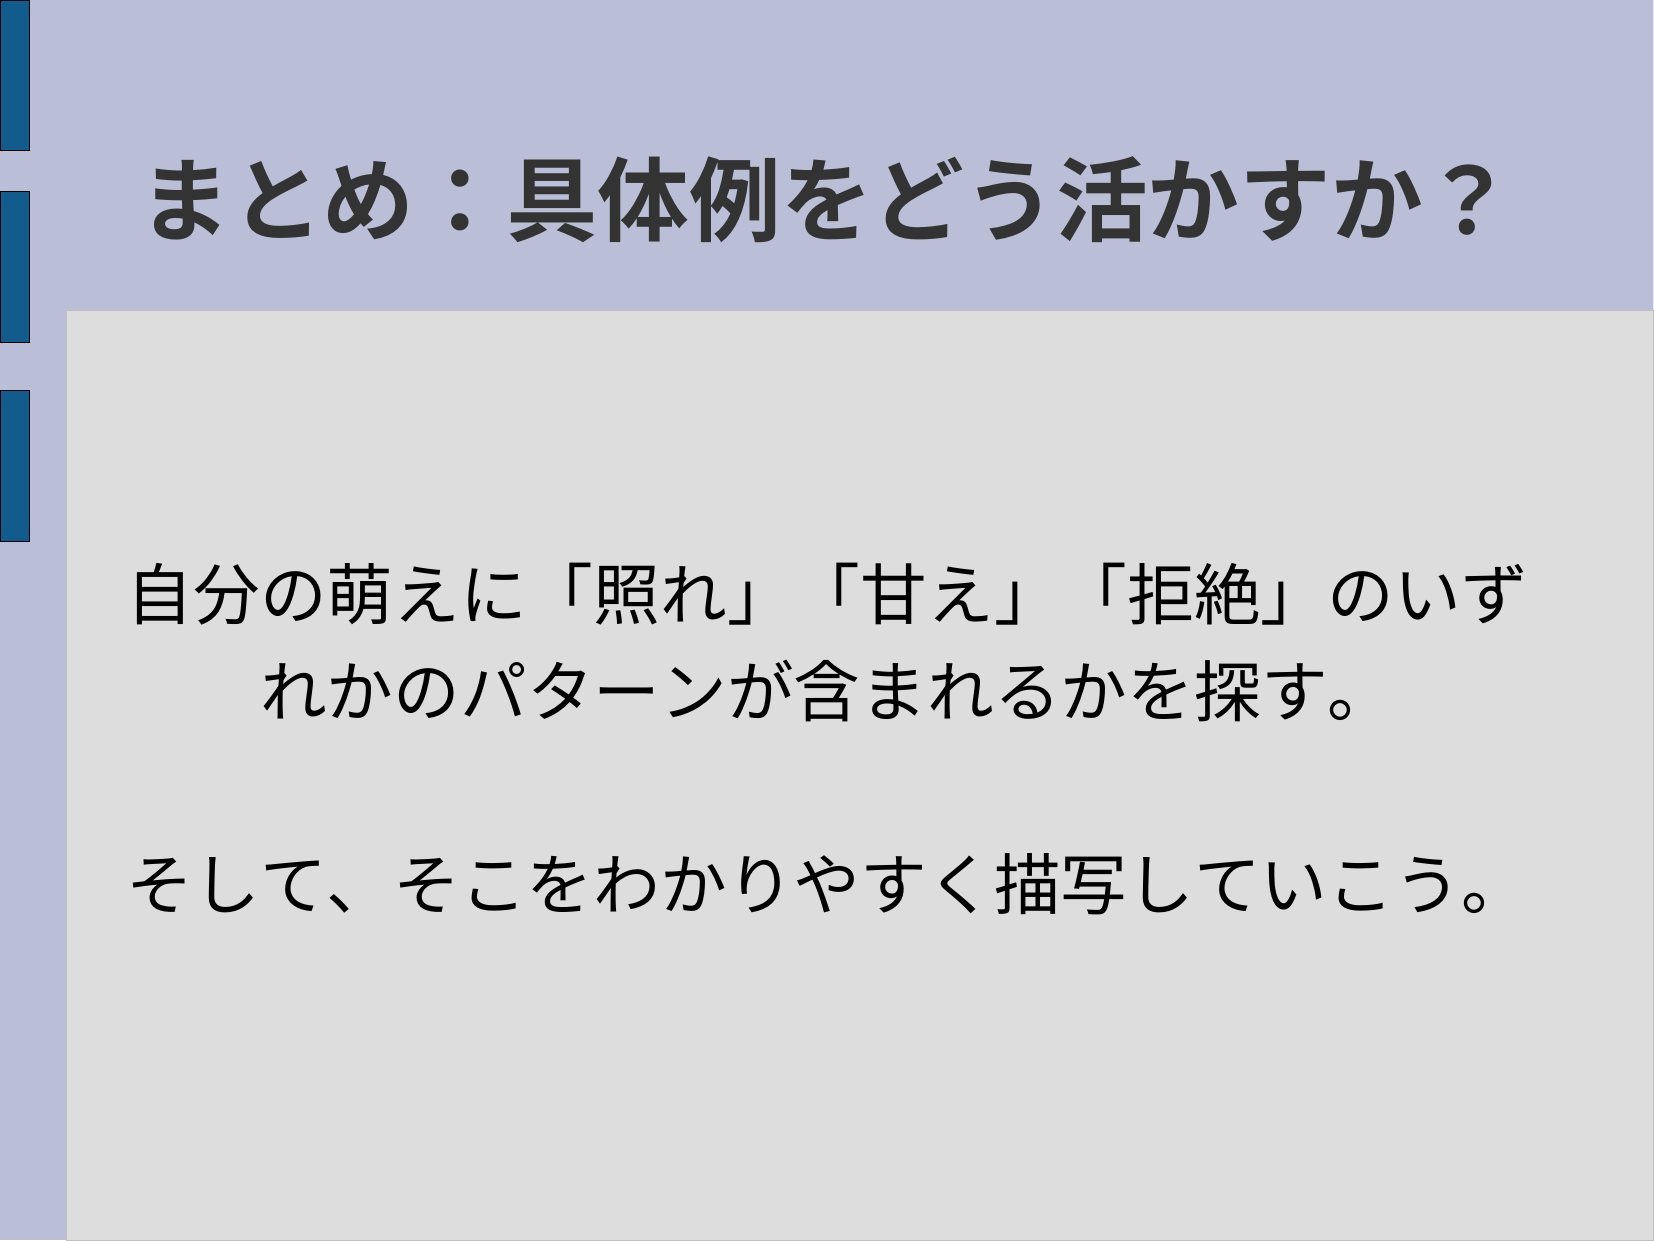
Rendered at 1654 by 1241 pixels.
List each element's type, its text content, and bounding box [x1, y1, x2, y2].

title まとめ：具体例をどう活かすか？ [121, 91, 1534, 299]
subtitle 自分の萌えに「照れ」「甘え」「拒絶」のいずれかのパターンが含まれるかを探す。 そして、そこをわかりやすく描写していこう。 [121, 344, 1534, 1127]
